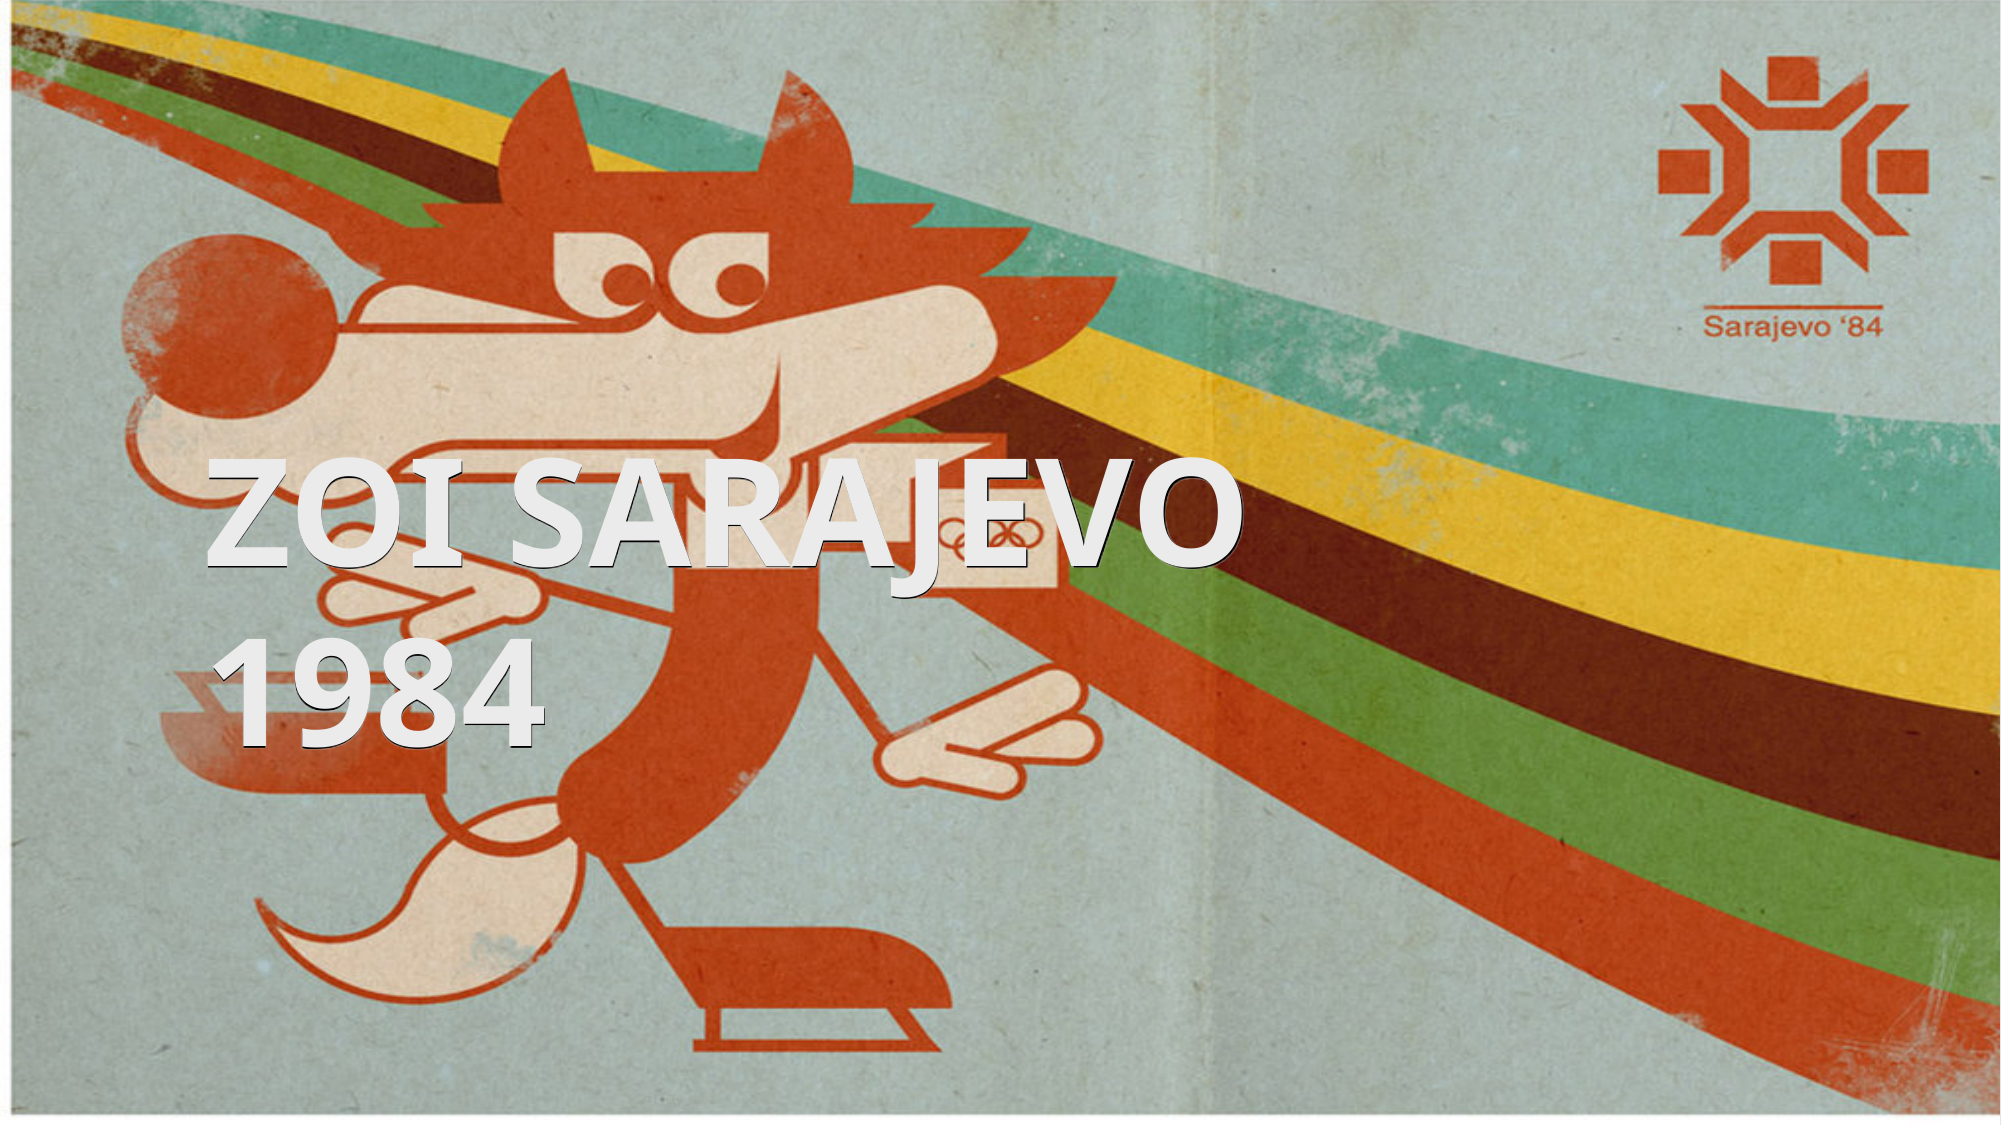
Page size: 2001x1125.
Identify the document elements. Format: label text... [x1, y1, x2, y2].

picture [0, 0, 2001, 1125]
title ZOI SARAJEVO 1984 [189, 237, 1638, 784]
